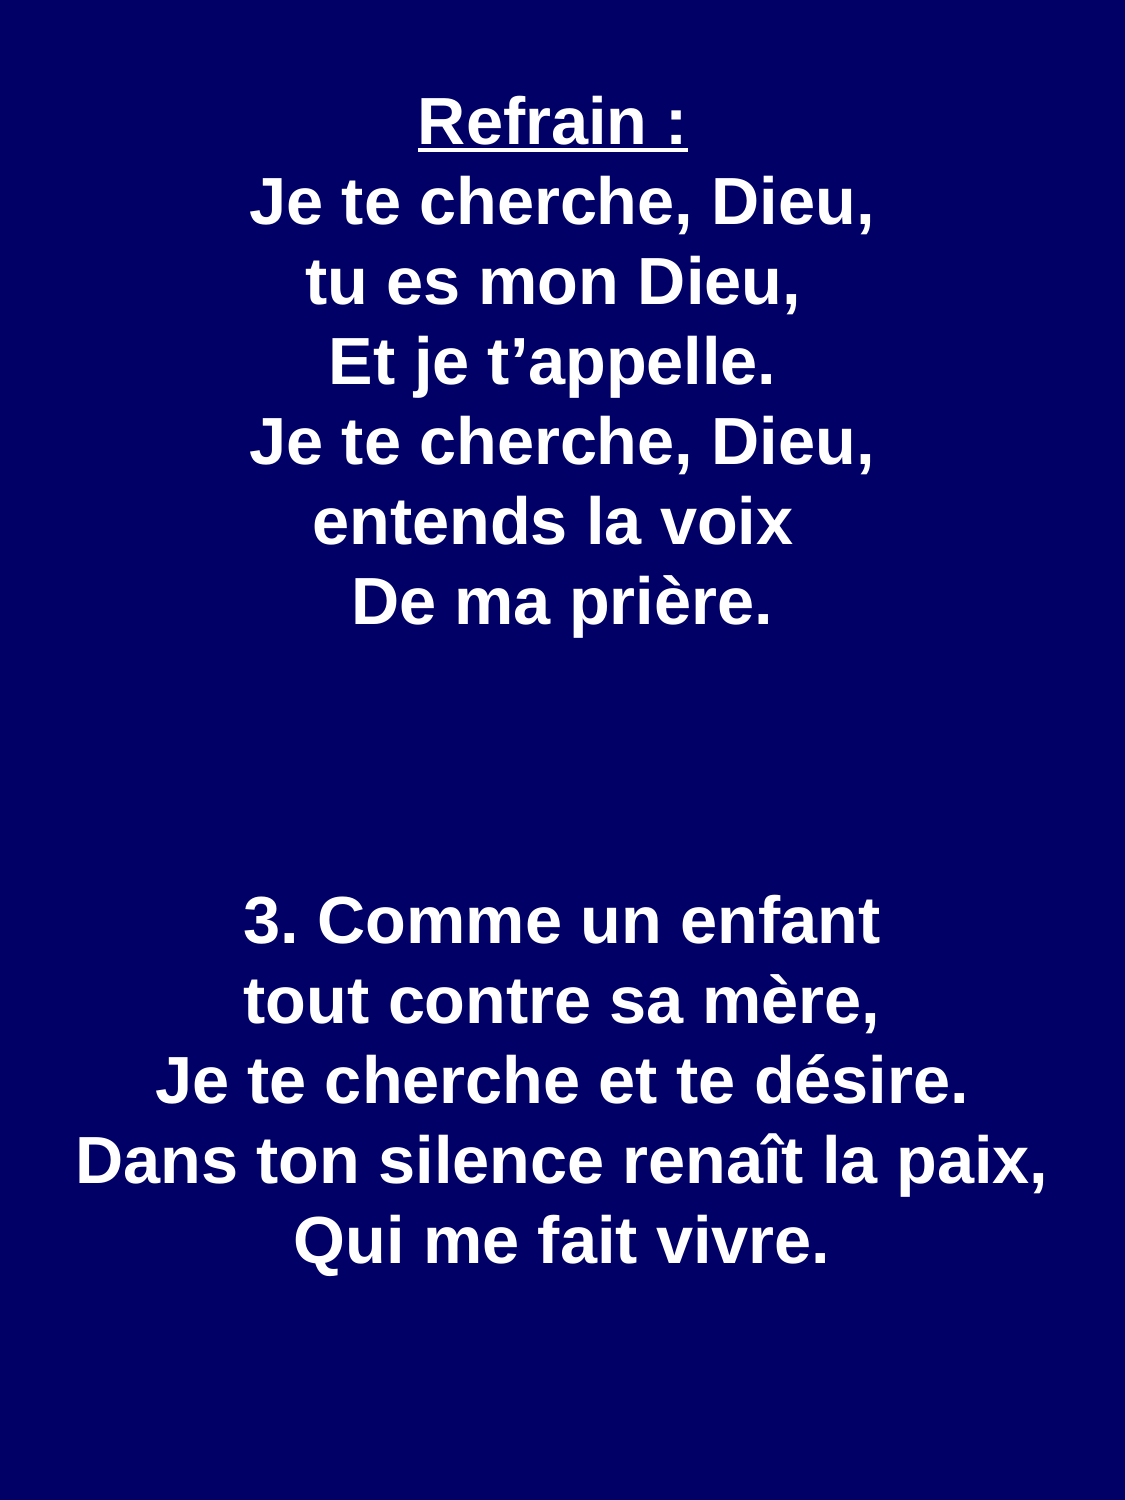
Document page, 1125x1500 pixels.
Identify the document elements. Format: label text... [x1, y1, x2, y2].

text_box Refrain : Je te cherche, Dieu, tu es mon Dieu, Et je t’appelle. Je te cherche, Dieu, entends la voix De ma prière. 3. Comme un enfant tout contre sa mère, Je te cherche et te désire. Dans ton silence renaît la paix, Qui me fait vivre. [0, 25, 1125, 1240]
